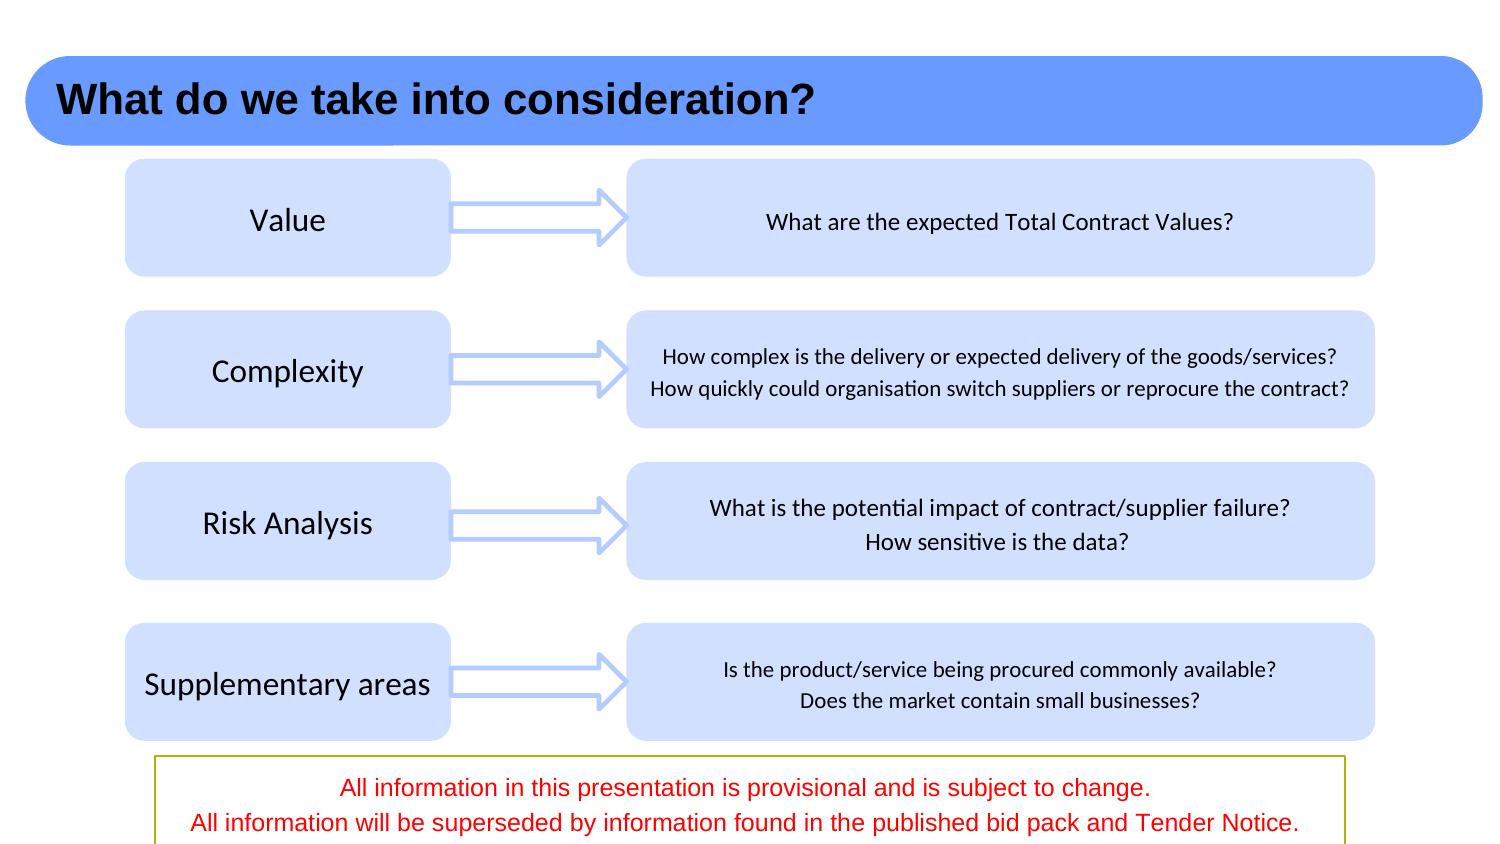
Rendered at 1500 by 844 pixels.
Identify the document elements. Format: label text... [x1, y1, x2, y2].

text_box Risk Analysis [124, 461, 452, 581]
text_box Value [124, 158, 452, 277]
text_box What are the expected Total Contract Values? [626, 158, 1376, 277]
text_box Is the product/service being procured commonly available? Does the market contain small businesses? [626, 622, 1376, 741]
text_box What is the potential impact of contract/supplier failure? How sensitive is the data? [626, 461, 1376, 581]
title What do we take into consideration? [55, 70, 1235, 137]
text_box All information in this presentation is provisional and is subject to change. All information will be superseded by information found in the published bid pack and Tender Notice. [155, 755, 1346, 844]
text_box Complexity [124, 310, 452, 429]
text_box Supplementary areas [124, 622, 452, 741]
text_box How complex is the delivery or expected delivery of the goods/services? How quickly could organisation switch suppliers or reprocure the contract? [626, 310, 1376, 429]
